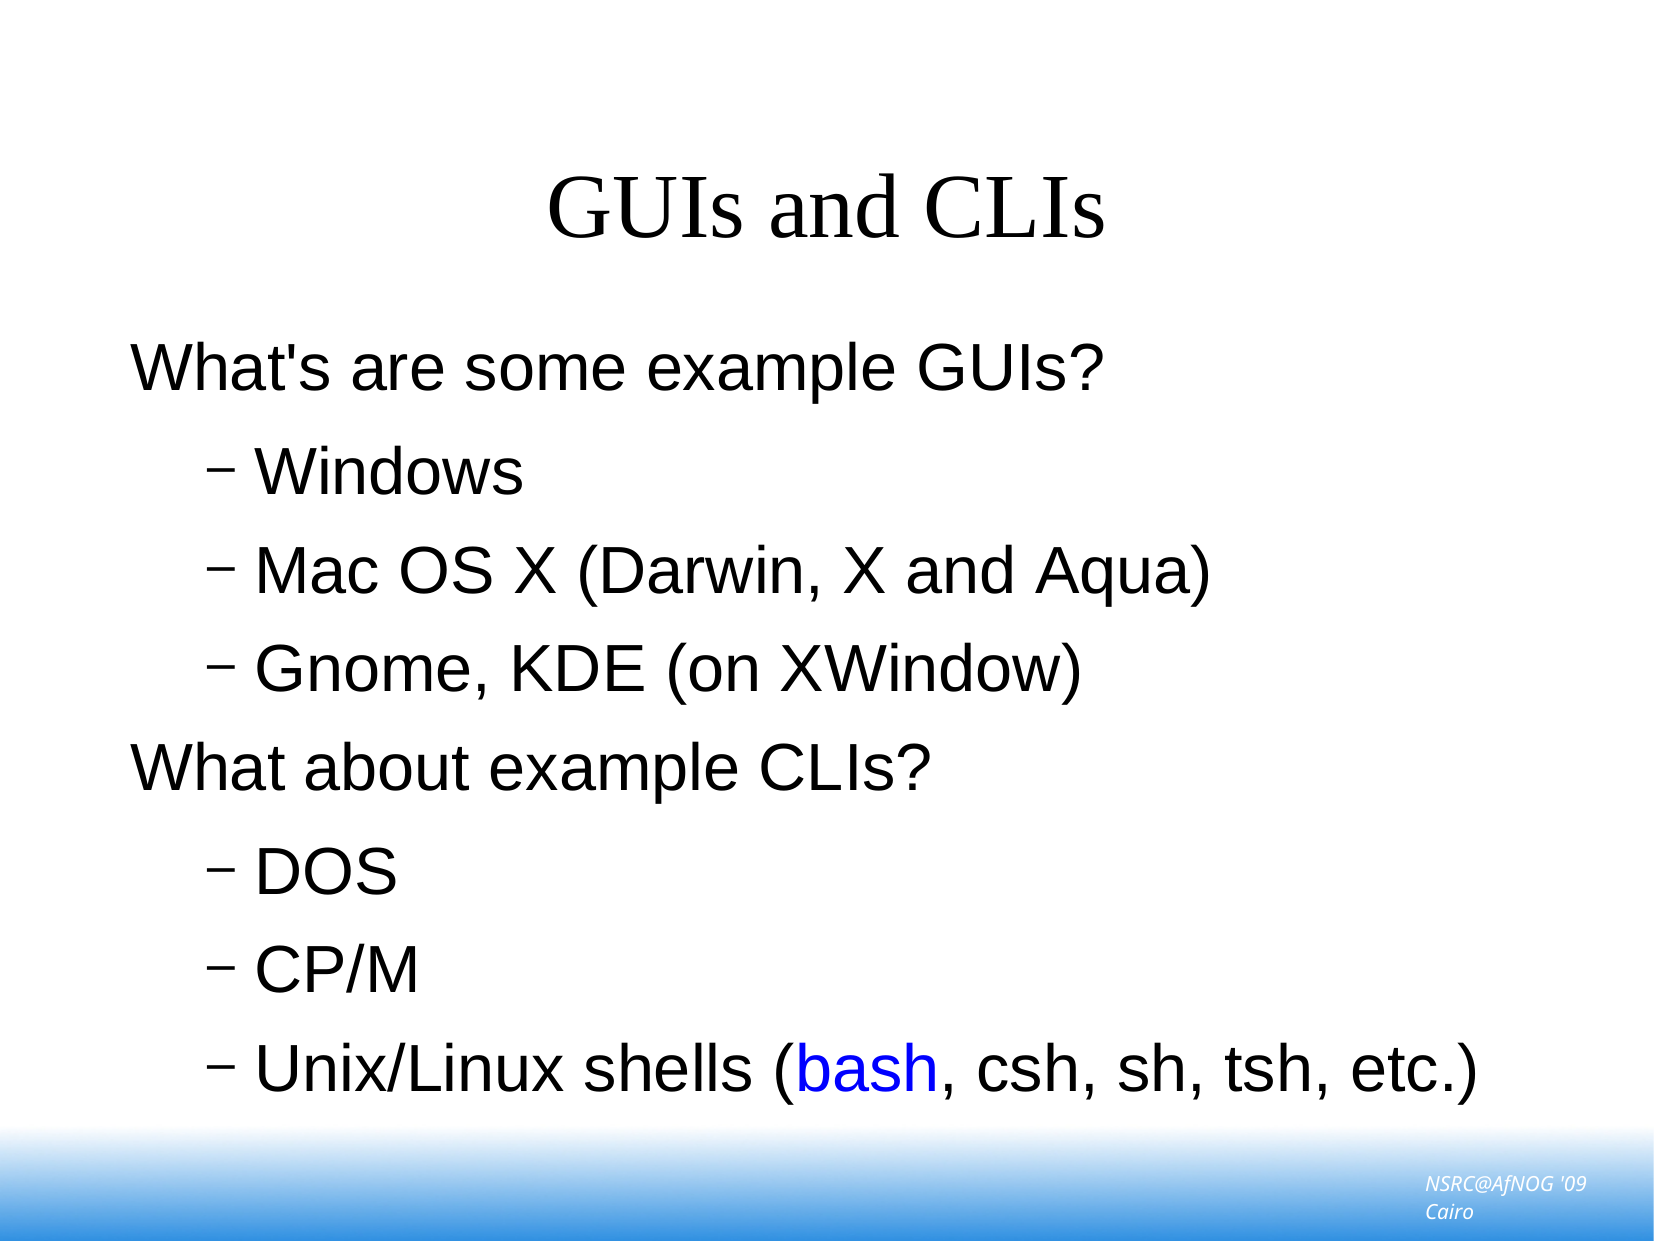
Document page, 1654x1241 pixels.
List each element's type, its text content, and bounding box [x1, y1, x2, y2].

picture [0, 1124, 1654, 1241]
list What's are some example GUIs? Windows Mac OS X (Darwin, X and Aqua) Gnome, KDE (on XWindow) What about example CLIs? DOS CP/M Unix/Linux shells (bash, csh, sh, tsh, etc.) [112, 332, 1534, 1115]
title GUIs and CLIs [121, 102, 1534, 310]
